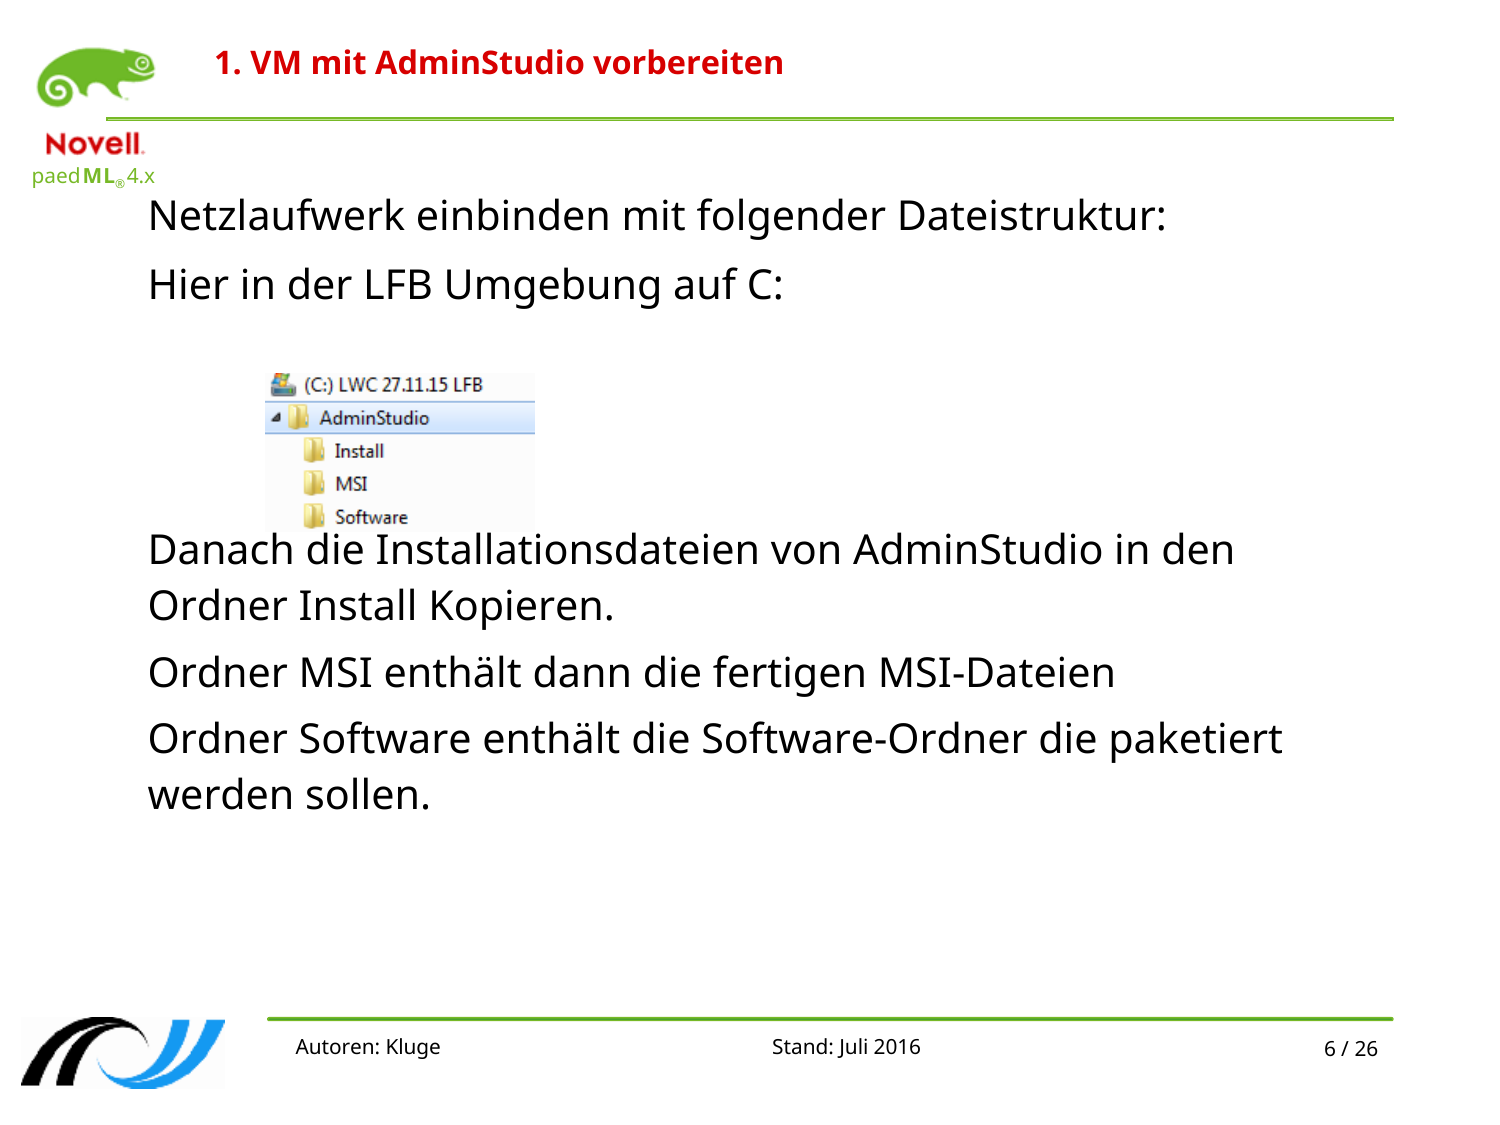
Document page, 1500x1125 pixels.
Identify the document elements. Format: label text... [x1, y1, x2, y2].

picture [21, 1017, 225, 1089]
list Netzlaufwerk einbinden mit folgender Dateistruktur:‏ Hier in der LFB Umgebung auf C: Danach die Installationsdateien von AdminStudio in den Ordner Install Kopieren. Ordner MSI enthält dann die fertigen MSI-Dateien Ordner Software enthält die Software-Ordner die paketiert werden sollen. [147, 177, 1354, 1022]
picture [24, 32, 167, 175]
title 1. VM mit AdminStudio vorbereiten [214, 16, 1393, 108]
